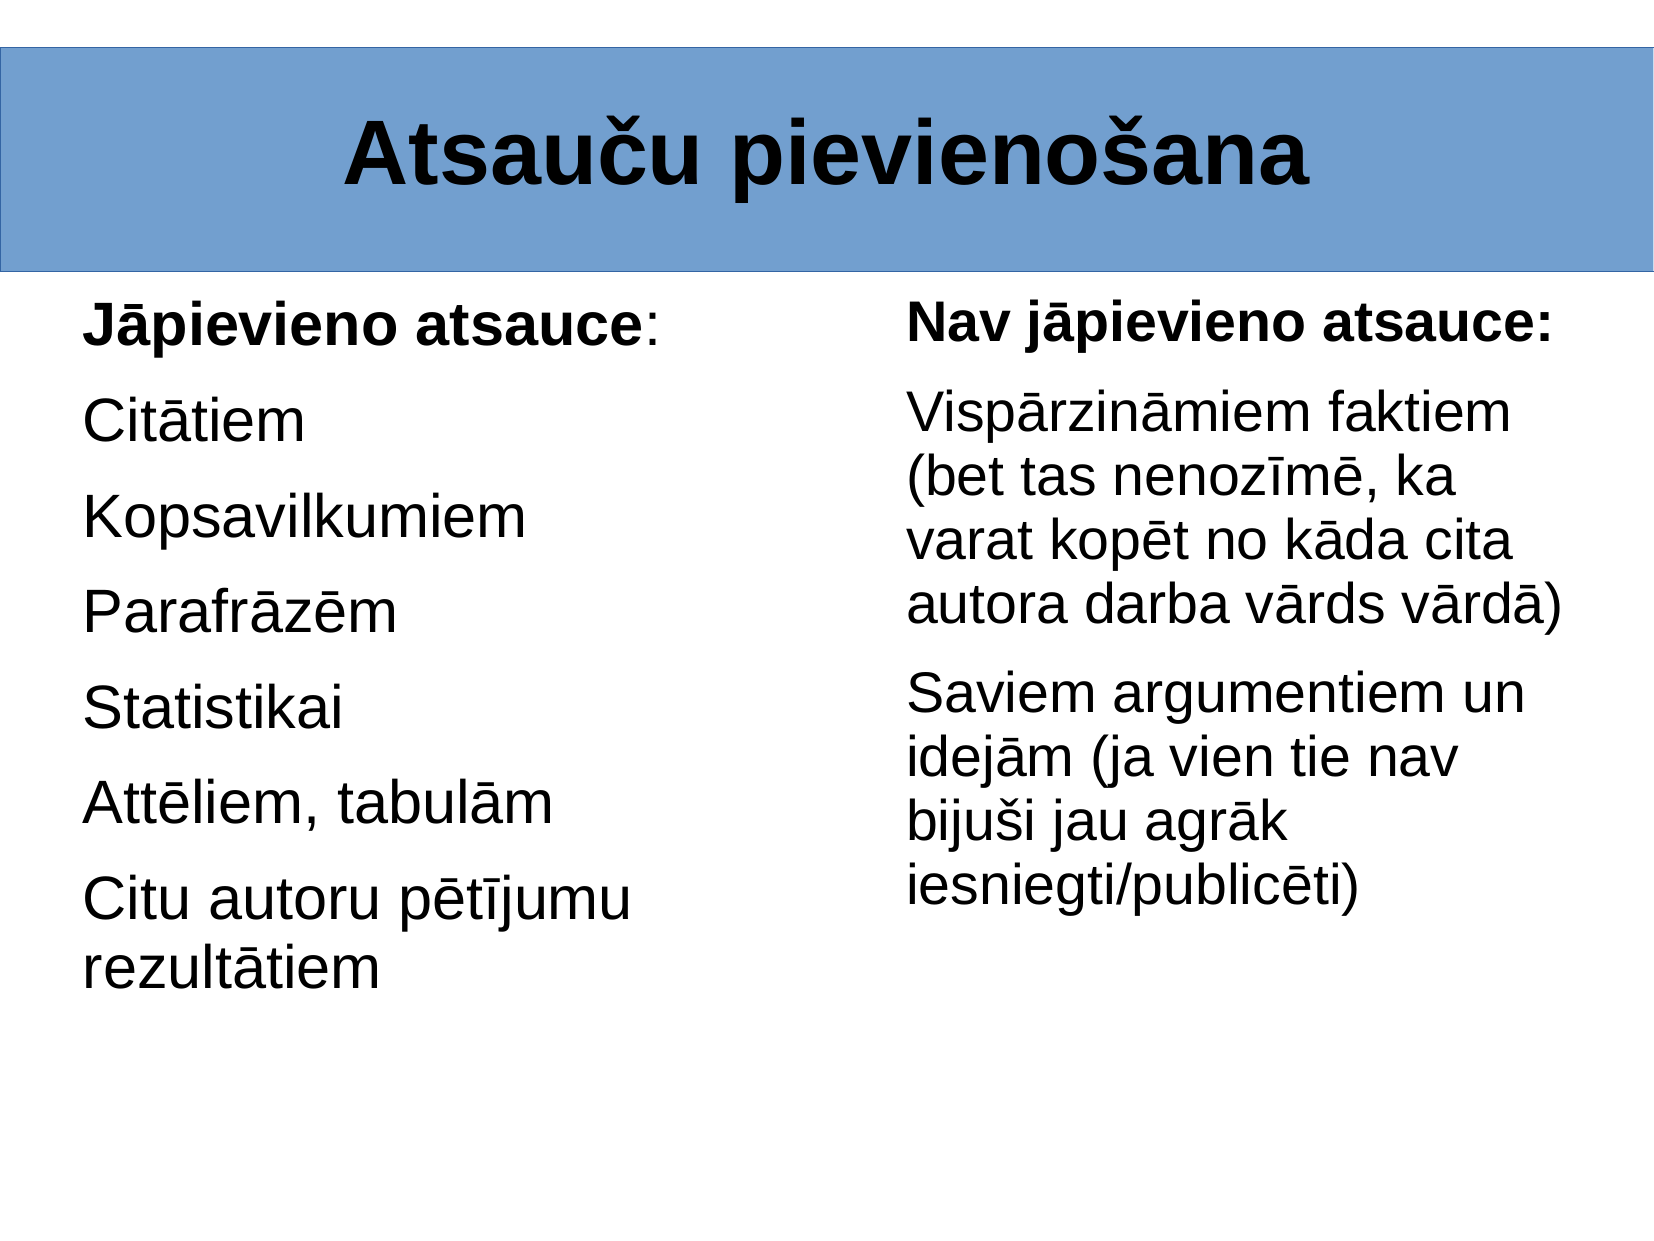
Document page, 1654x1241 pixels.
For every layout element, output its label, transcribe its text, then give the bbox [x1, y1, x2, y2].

title Atsauču pievienošana [82, 49, 1571, 257]
list Nav jāpievieno atsauce: Vispārzināmiem faktiem (bet tas nenozīmē, ka varat kopēt no kāda cita autora darba vārds vārdā) Saviem argumentiem un idejām (ja vien tie nav bijuši jau agrāk iesniegti/publicēti) [845, 290, 1572, 1010]
text_box [0, 47, 1654, 272]
list Jāpievieno atsauce: Citātiem Kopsavilkumiem Parafrāzēm Statistikai Attēliem, tabulām Citu autoru pētījumu rezultātiem [82, 290, 809, 1010]
